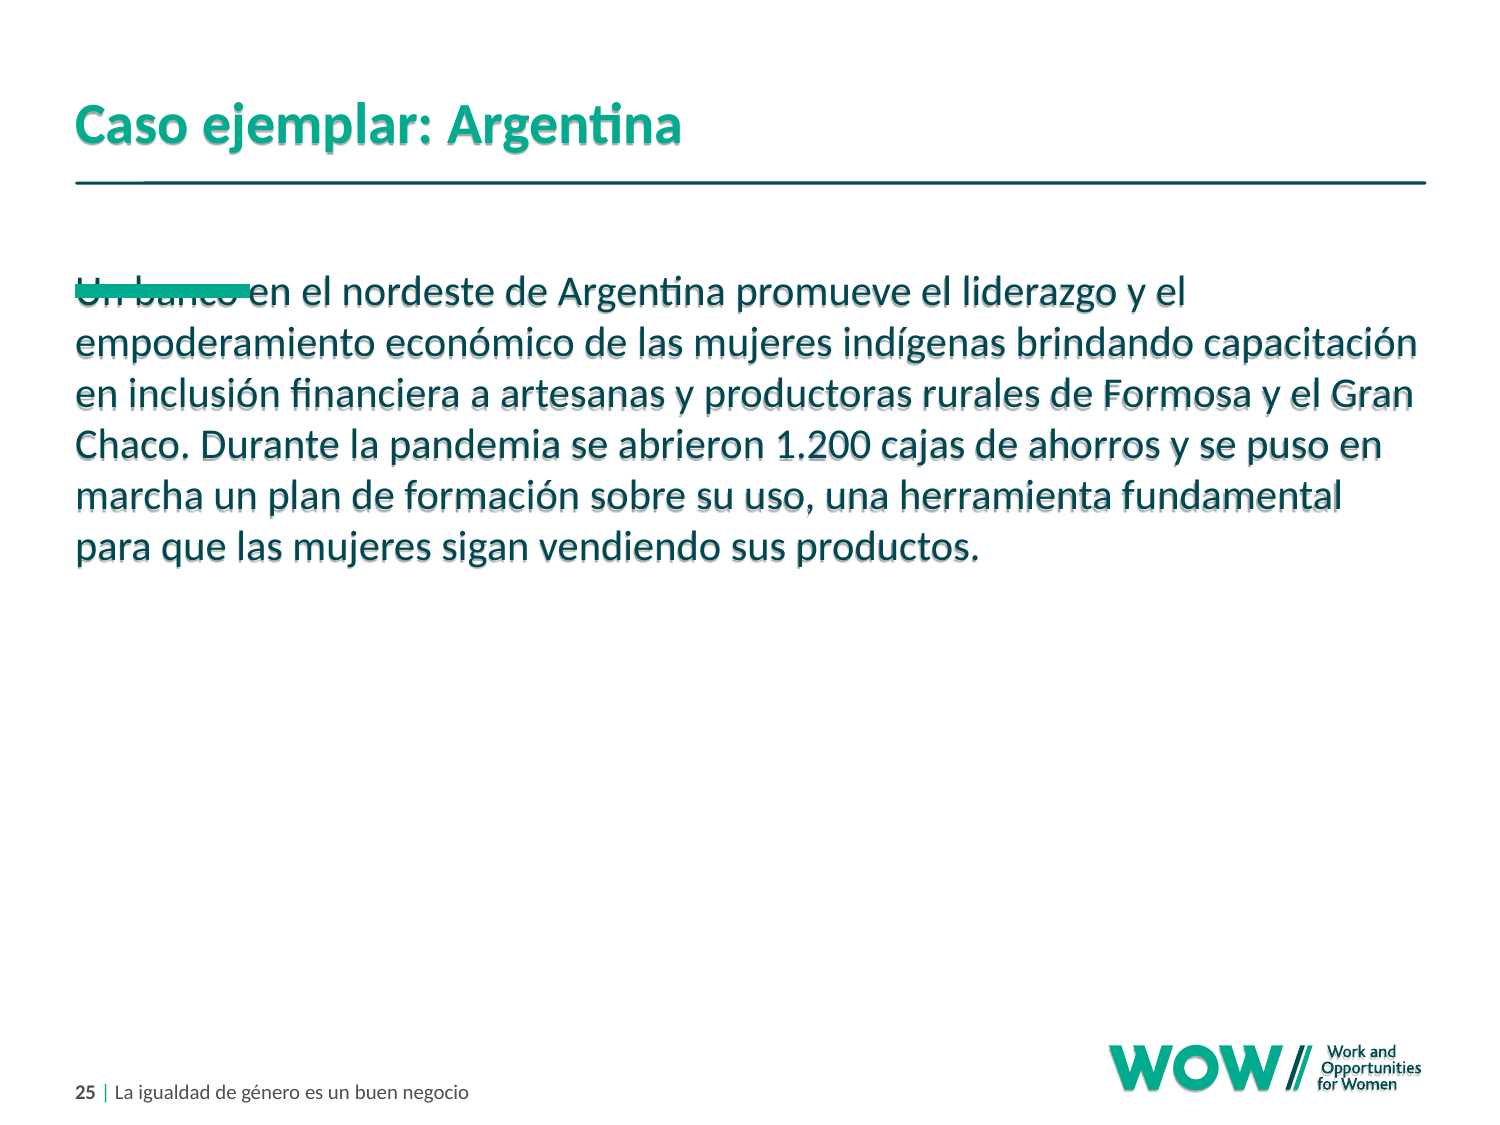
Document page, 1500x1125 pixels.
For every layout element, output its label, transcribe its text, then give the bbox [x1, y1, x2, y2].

title Caso ejemplar: Argentina [75, 41, 1424, 156]
list Un banco en el nordeste de Argentina promueve el liderazgo y el empoderamiento económico de las mujeres indígenas brindando capacitación en inclusión financiera a artesanas y productoras rurales de Formosa y el Gran Chaco. Durante la pandemia se abrieron 1.200 cajas de ahorros y se puso en marcha un plan de formación sobre su uso, una herramienta fundamental para que las mujeres sigan vendiendo sus productos. [75, 342, 1195, 1009]
text_box 25 | La igualdad de género es un buen negocio [75, 1045, 700, 1106]
